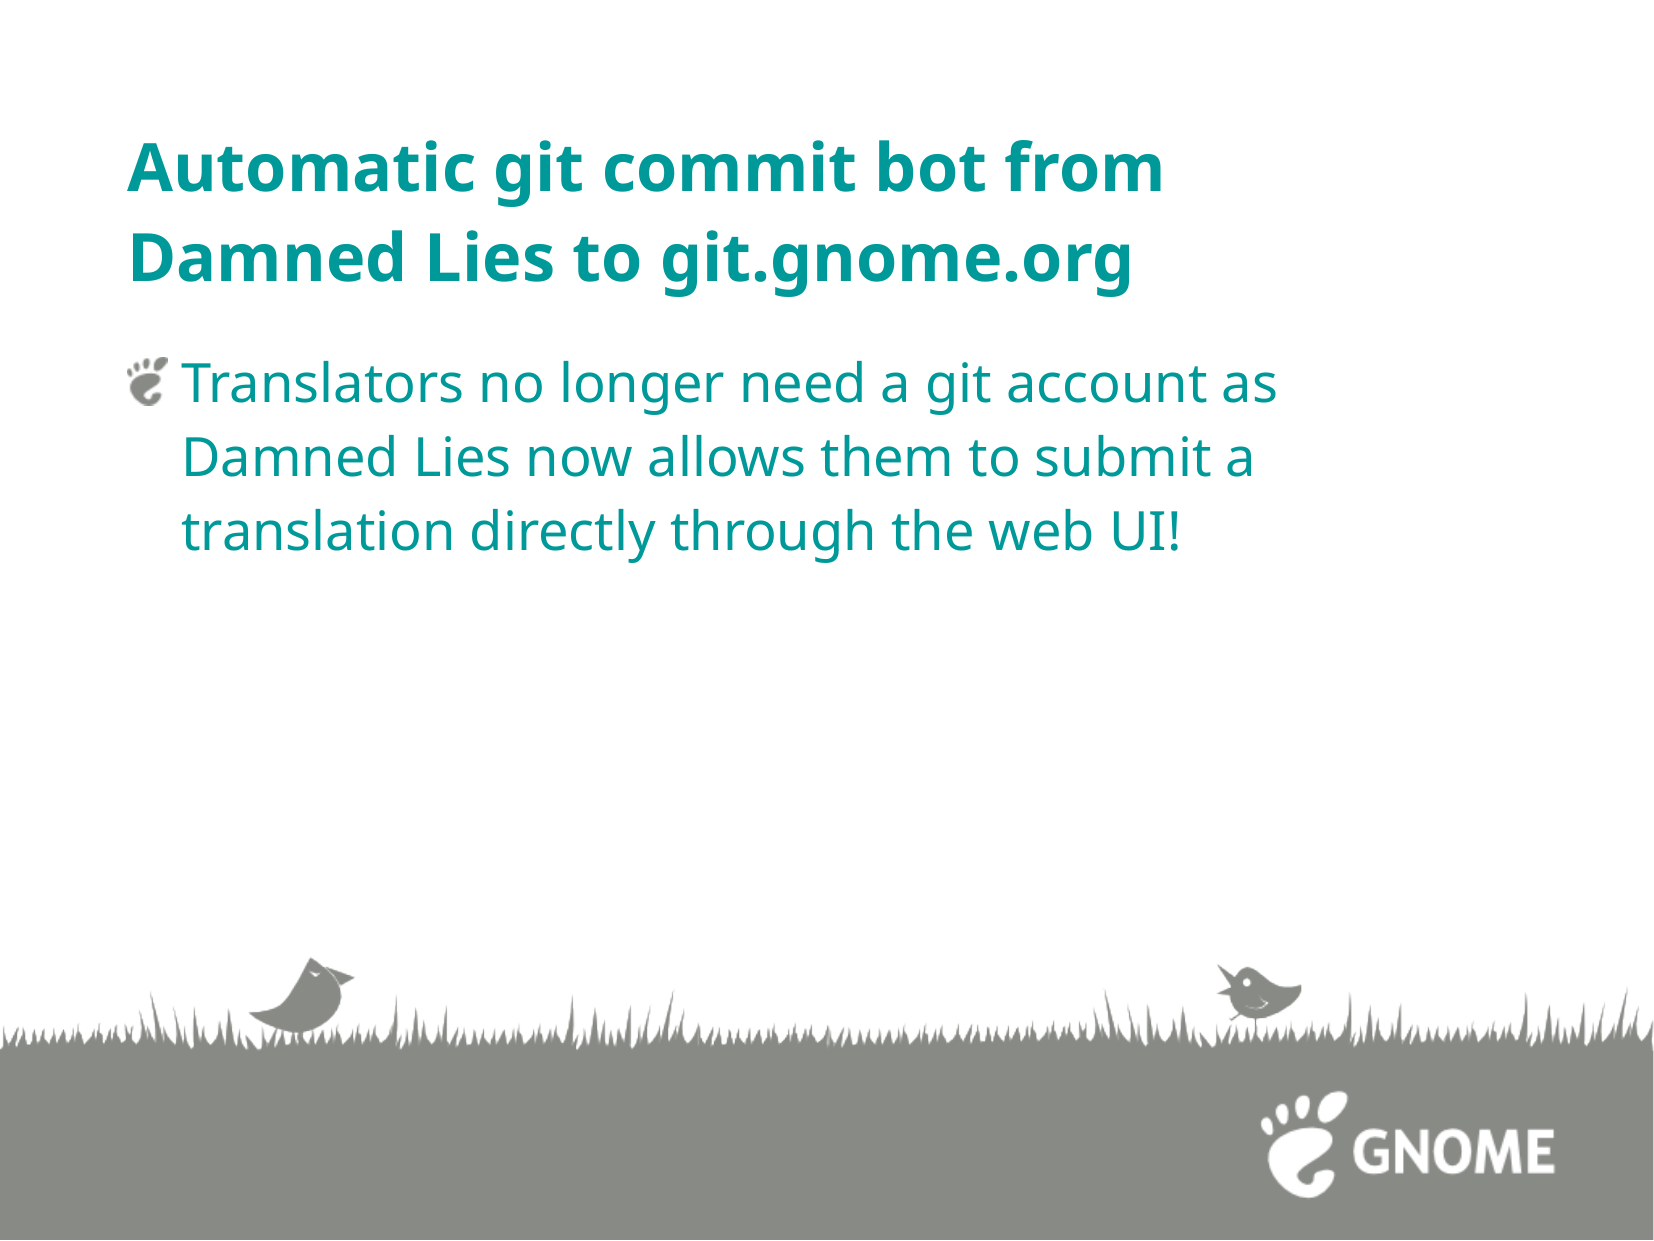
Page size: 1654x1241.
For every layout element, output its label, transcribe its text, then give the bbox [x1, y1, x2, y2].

text_box Translators no longer need a git account as Damned Lies now allows them to submit a translation directly through the web UI! [112, 337, 1426, 866]
picture [0, 0, 1654, 1241]
text_box Automatic git commit bot from Damned Lies to git.gnome.org [112, 112, 1276, 318]
